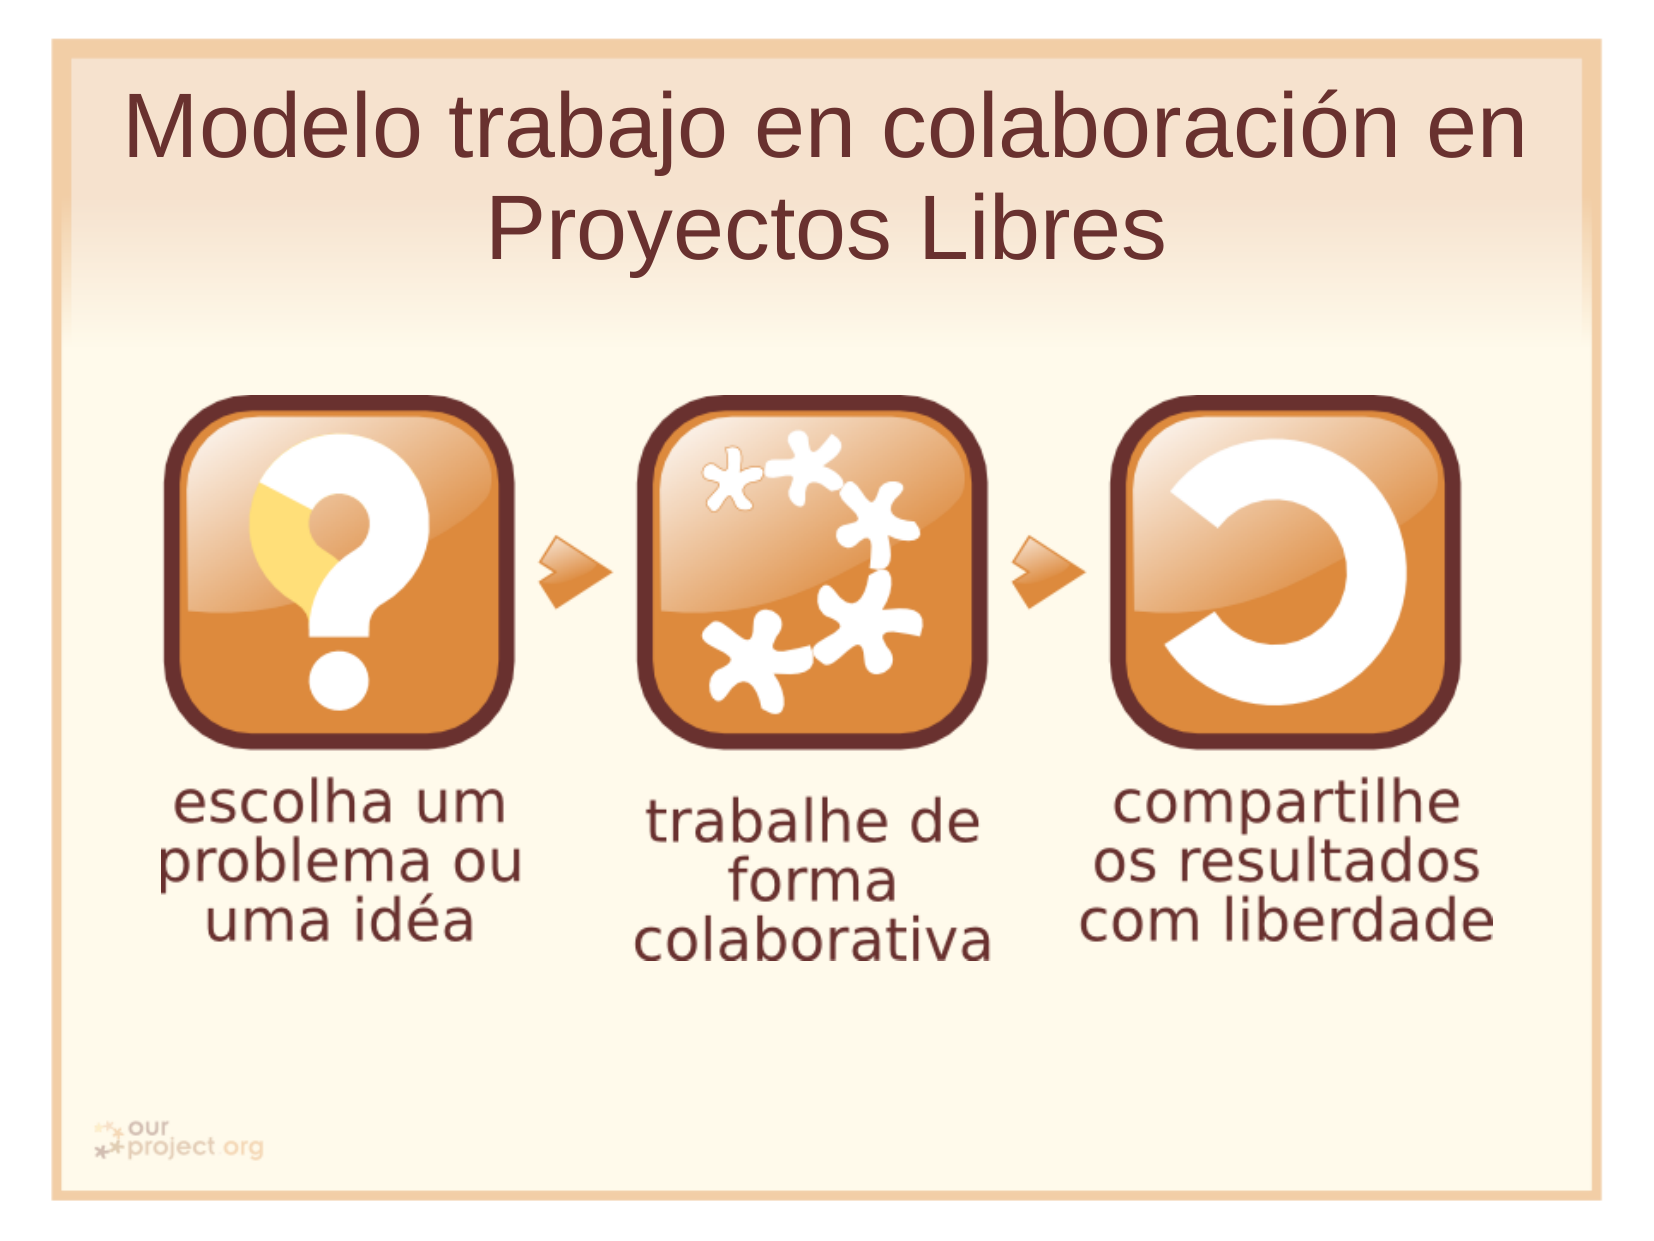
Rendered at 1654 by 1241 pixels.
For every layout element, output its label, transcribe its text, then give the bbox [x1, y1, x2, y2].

picture [0, 0, 1654, 1241]
title Modelo trabajo en colaboración en Proyectos Libres [82, 62, 1571, 291]
